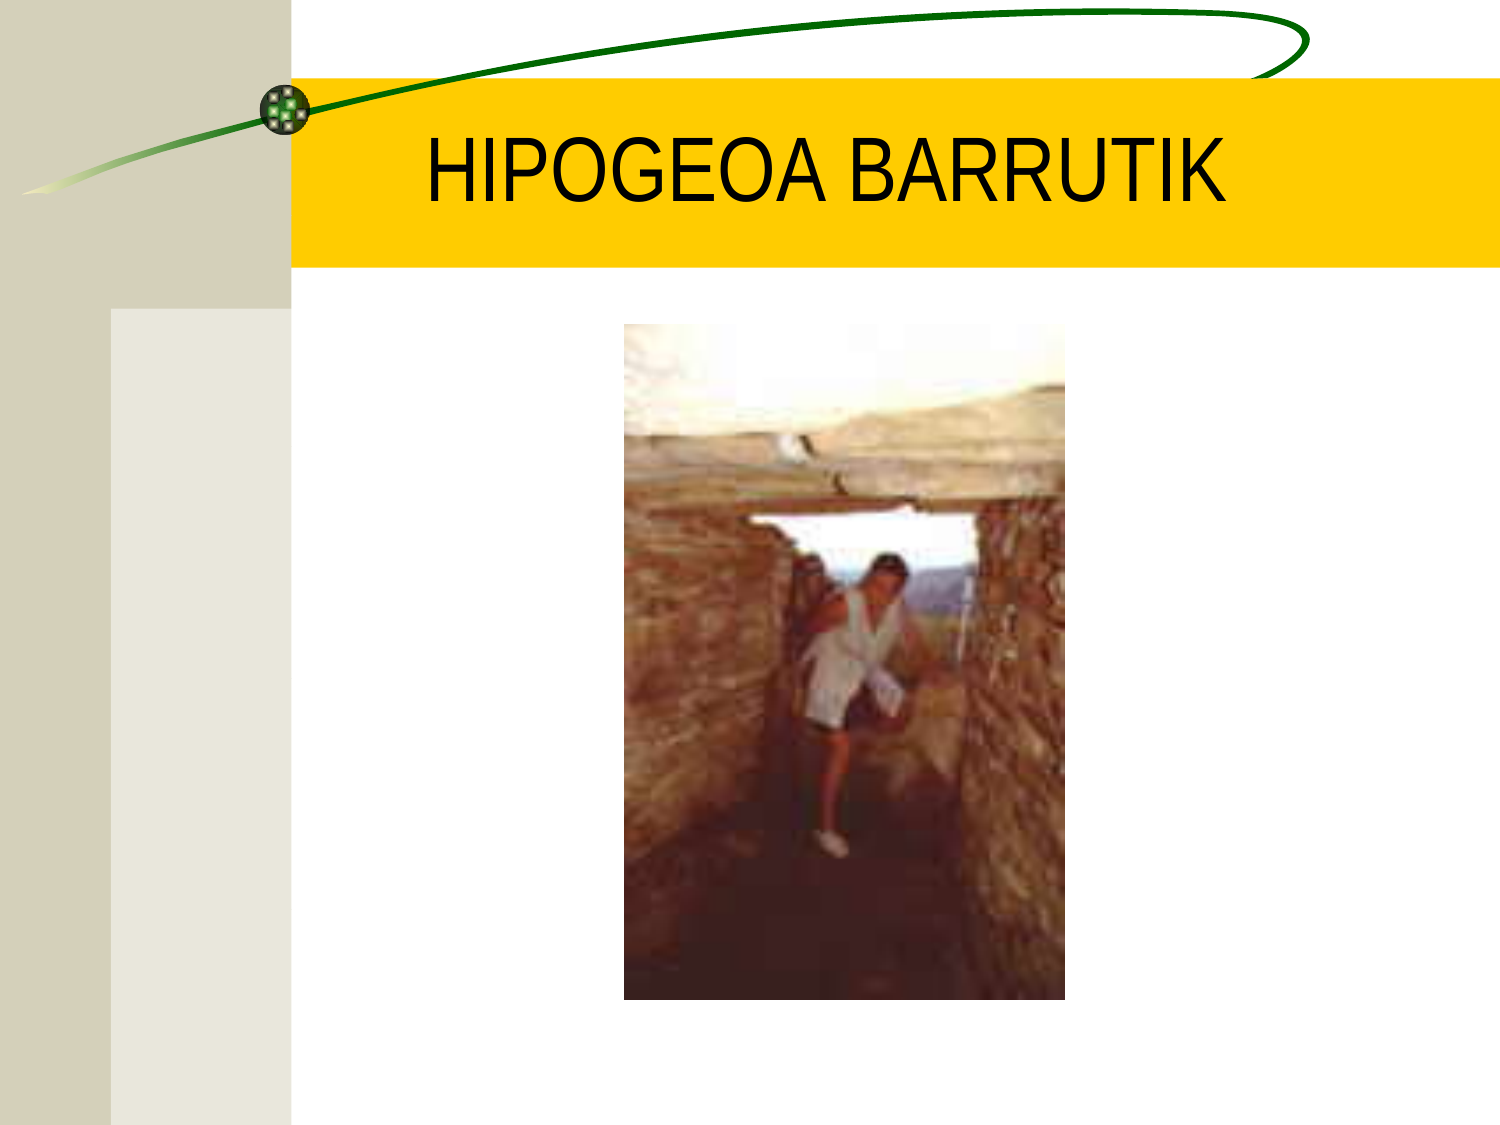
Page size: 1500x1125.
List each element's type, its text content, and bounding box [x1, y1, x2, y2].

picture [0, 0, 292, 1125]
chart [624, 324, 1065, 1000]
title HIPOGEOA BARRUTIK [189, 74, 1465, 263]
